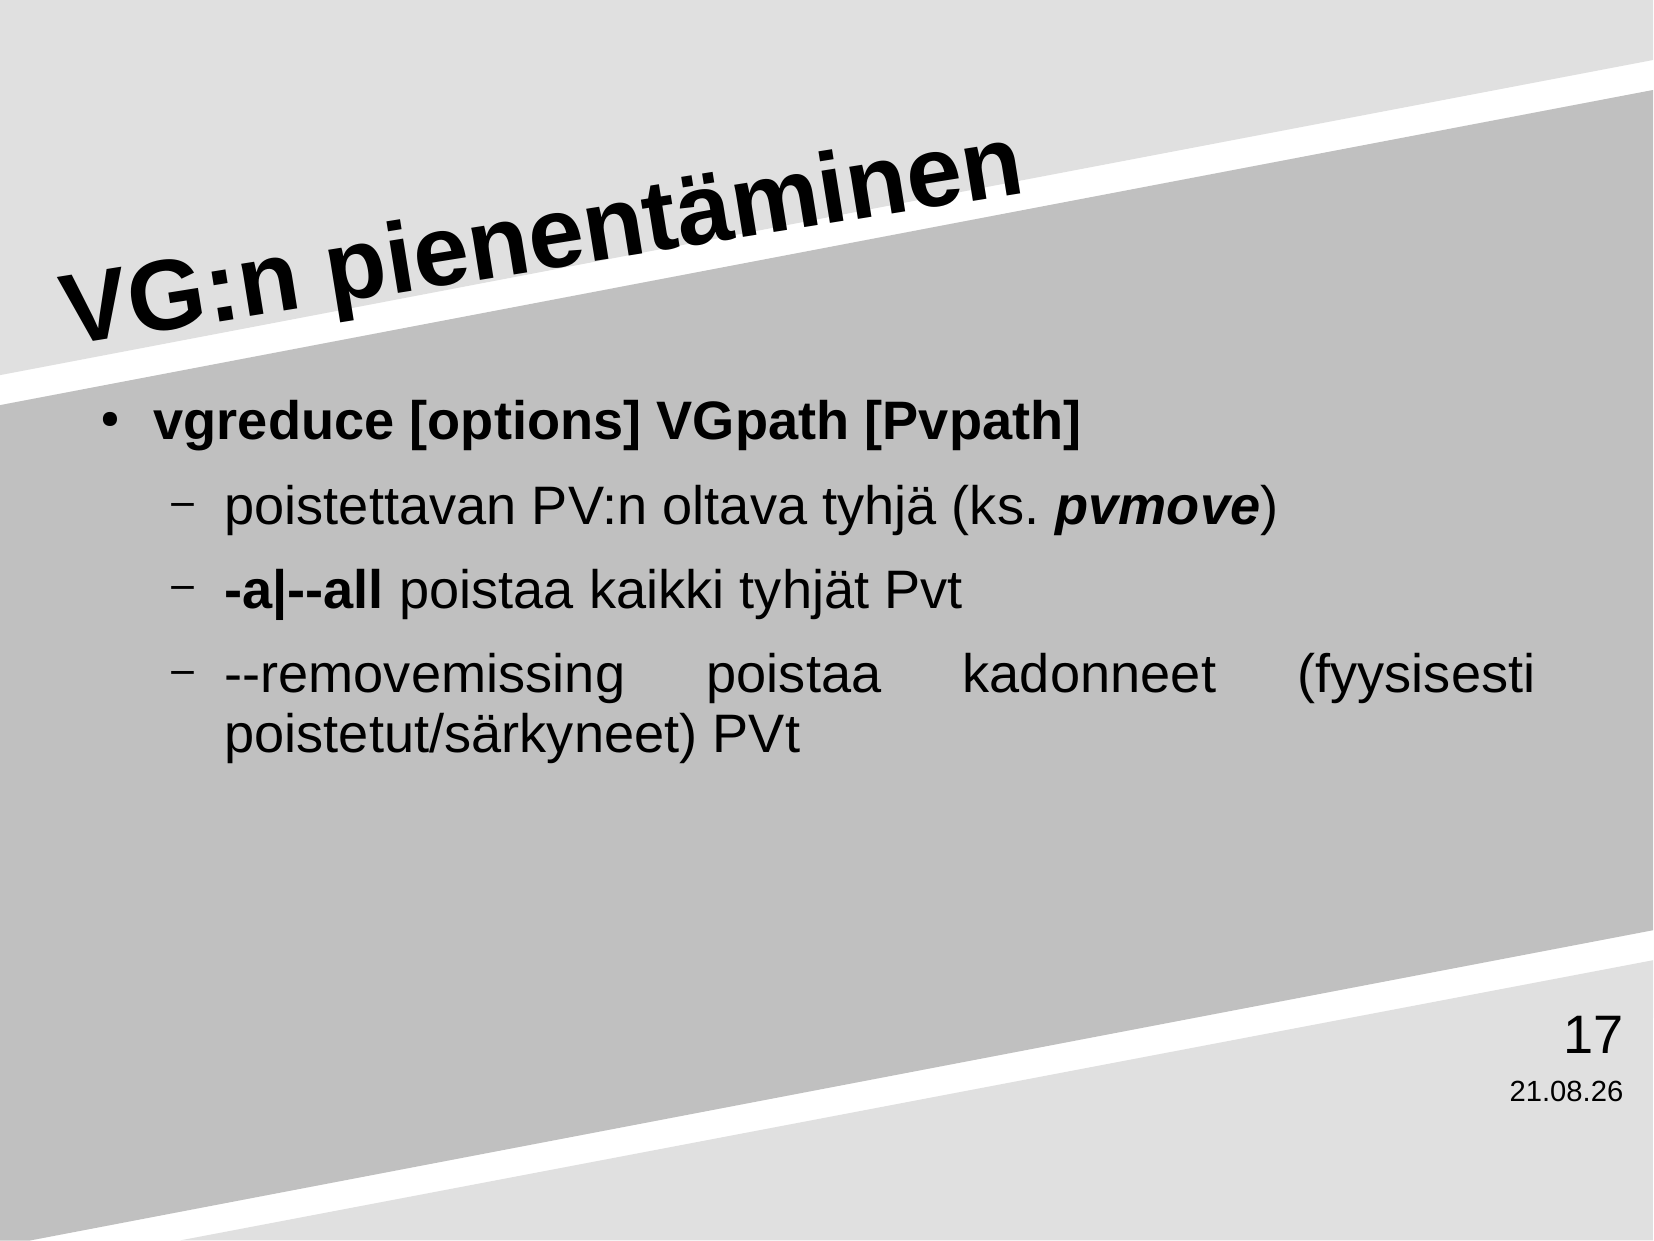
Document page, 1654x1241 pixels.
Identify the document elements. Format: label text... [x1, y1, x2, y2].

title VG:n pienentäminen [45, 0, 1567, 421]
list vgreduce [options] VGpath [Pvpath] poistettavan PV:n oltava tyhjä (ks. pvmove) -a|--all poistaa kaikki tyhjät Pvt --removemissing poistaa kadonneet (fyysisesti poistetut/särkyneet) PVt [82, 390, 1538, 1111]
